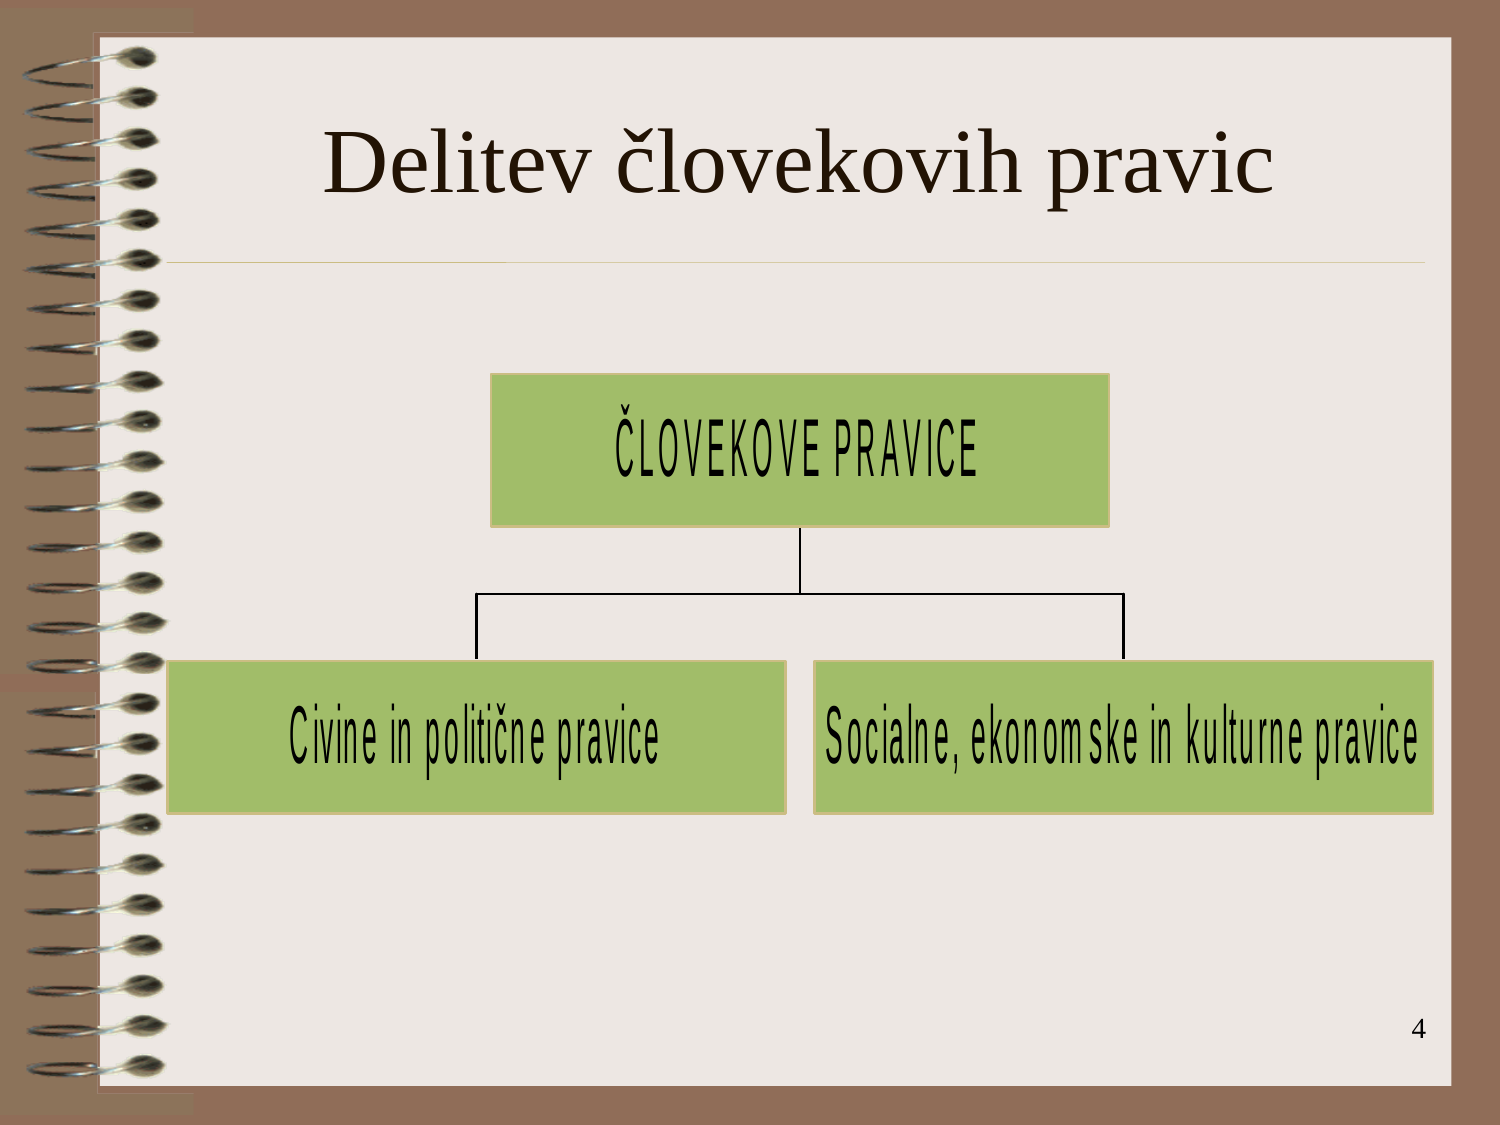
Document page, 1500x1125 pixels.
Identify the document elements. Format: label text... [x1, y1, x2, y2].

title Delitev človekovih pravic [174, 62, 1425, 250]
picture [0, 8, 1438, 1115]
slide_number <number> [1128, 1001, 1442, 1077]
